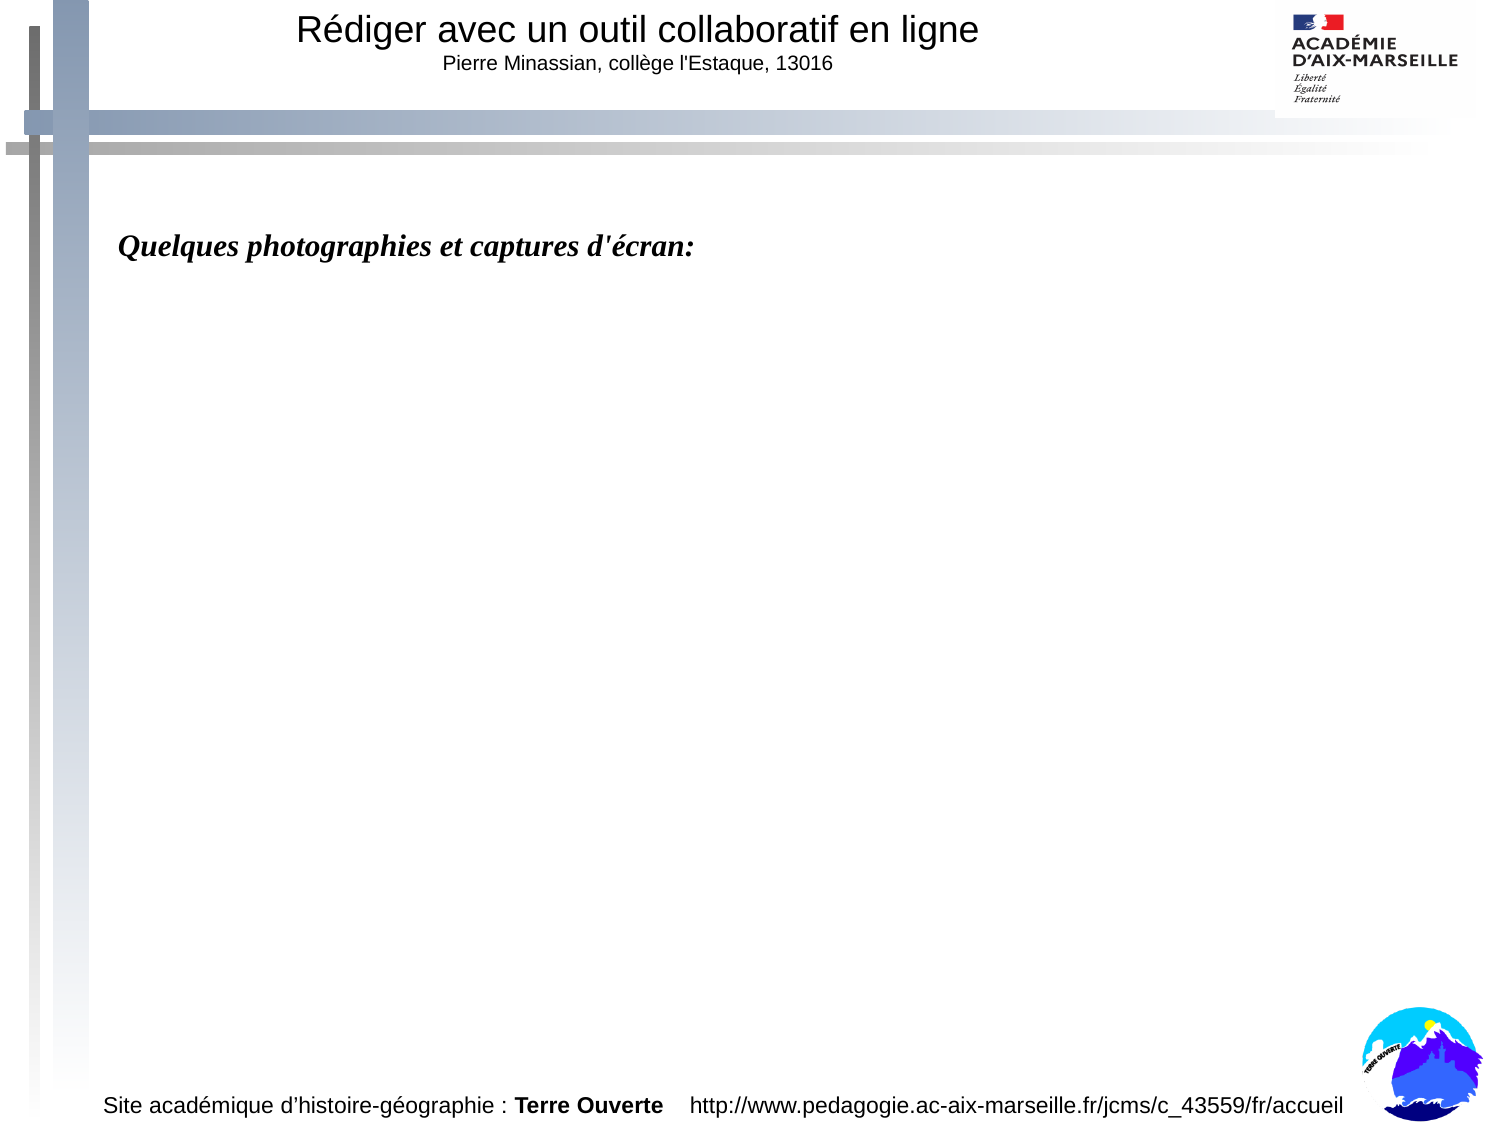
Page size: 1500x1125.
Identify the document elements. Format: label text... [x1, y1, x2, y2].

text_box Site académique d’histoire-géographie : Terre Ouverte http://www.pedagogie.ac-aix-marseille.fr/jcms/c_43559/fr/accueil [88, 1083, 1361, 1125]
picture [1360, 1006, 1484, 1122]
text_box [5, 0, 1454, 1121]
picture [1275, 0, 1476, 118]
text_box Rédiger avec un outil collaboratif en ligne Pierre Minassian, collège l'Estaque, 13016 [88, 0, 1188, 83]
list Quelques photographies et captures d'écran: [103, 222, 1397, 981]
